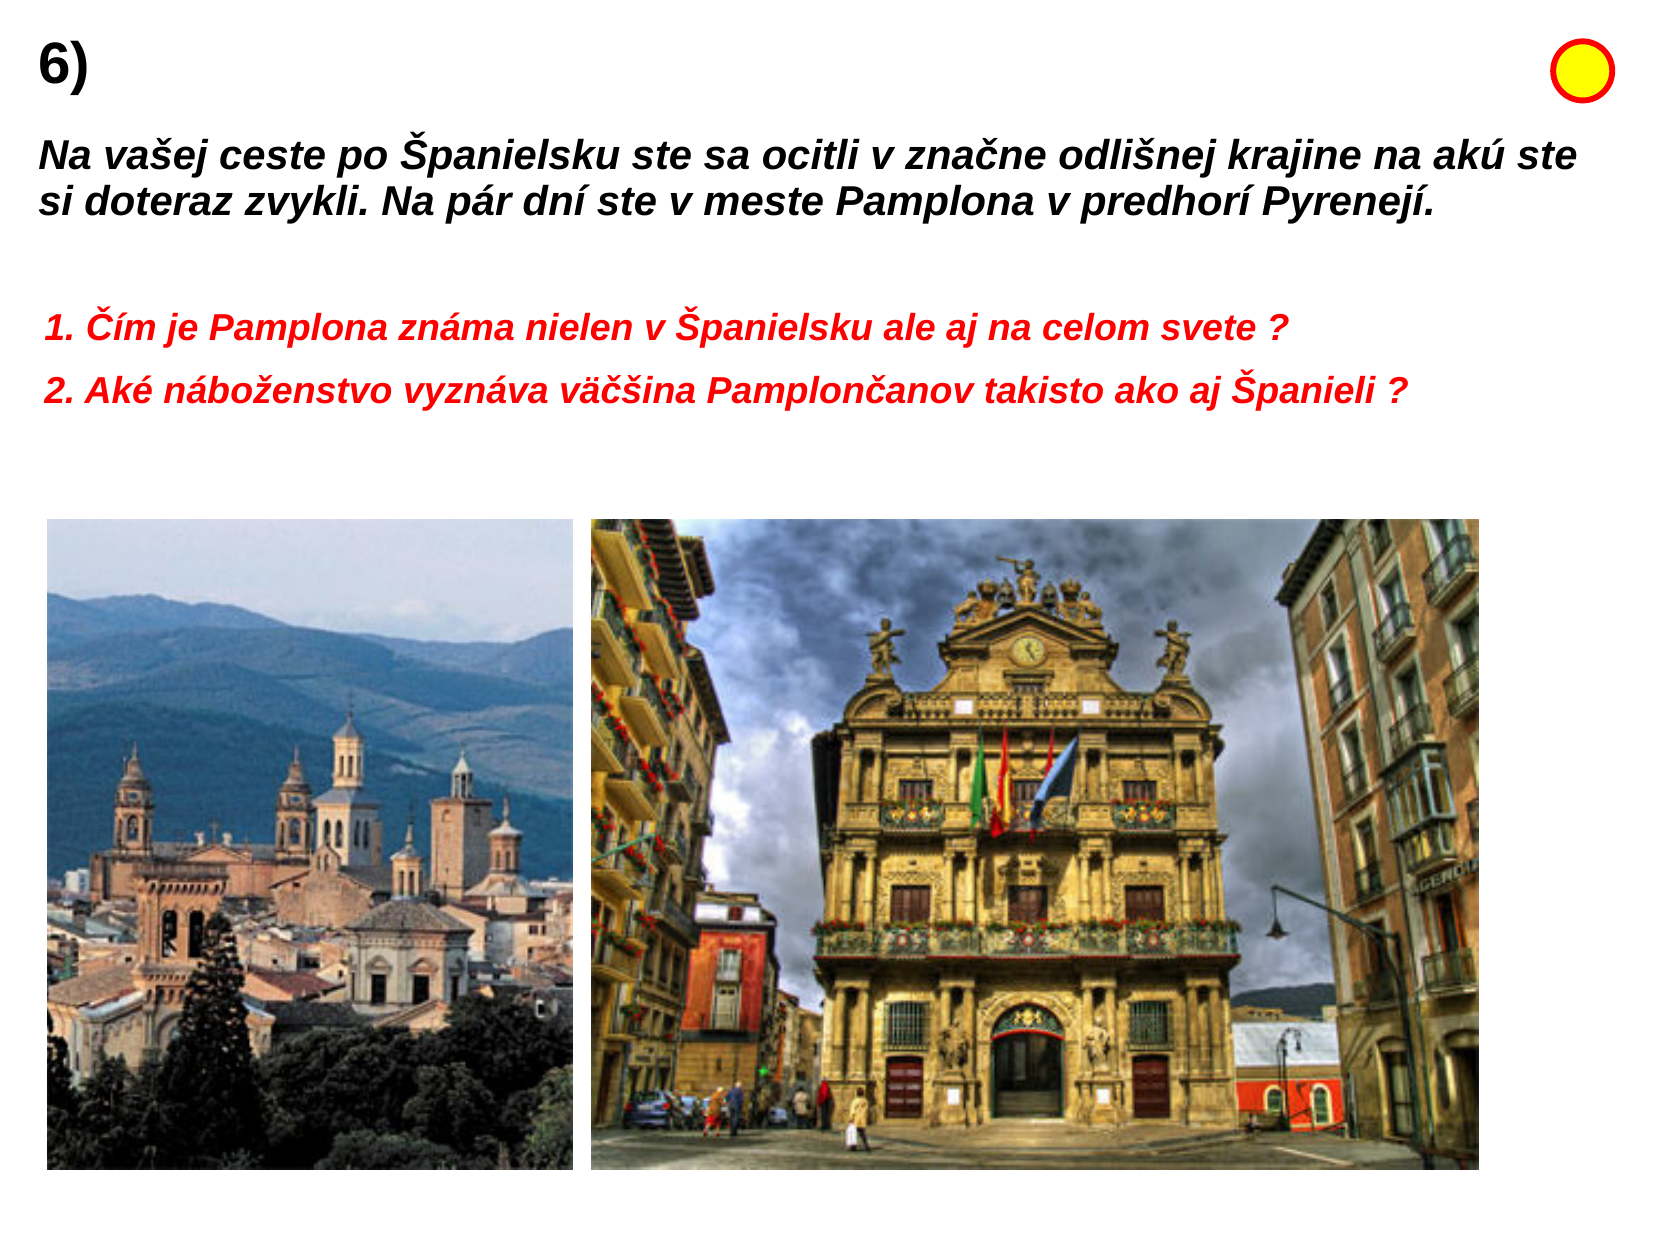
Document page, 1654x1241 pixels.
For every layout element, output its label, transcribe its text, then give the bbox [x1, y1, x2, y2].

text_box Na vašej ceste po Španielsku ste sa ocitli v značne odlišnej krajine na akú ste si doteraz zvykli. Na pár dní ste v meste Pamplona v predhorí Pyrenejí. [23, 124, 1654, 232]
text_box 1. Čím je Pamplona známa nielen v Španielsku ale aj na celom svete ? 2. Aké náboženstvo vyznáva väčšina Pamplončanov takisto ako aj Španieli ? [29, 277, 1601, 461]
text_box [1553, 41, 1613, 101]
text_box 6) [23, 23, 1123, 104]
picture [591, 519, 1479, 1170]
picture [47, 519, 573, 1170]
